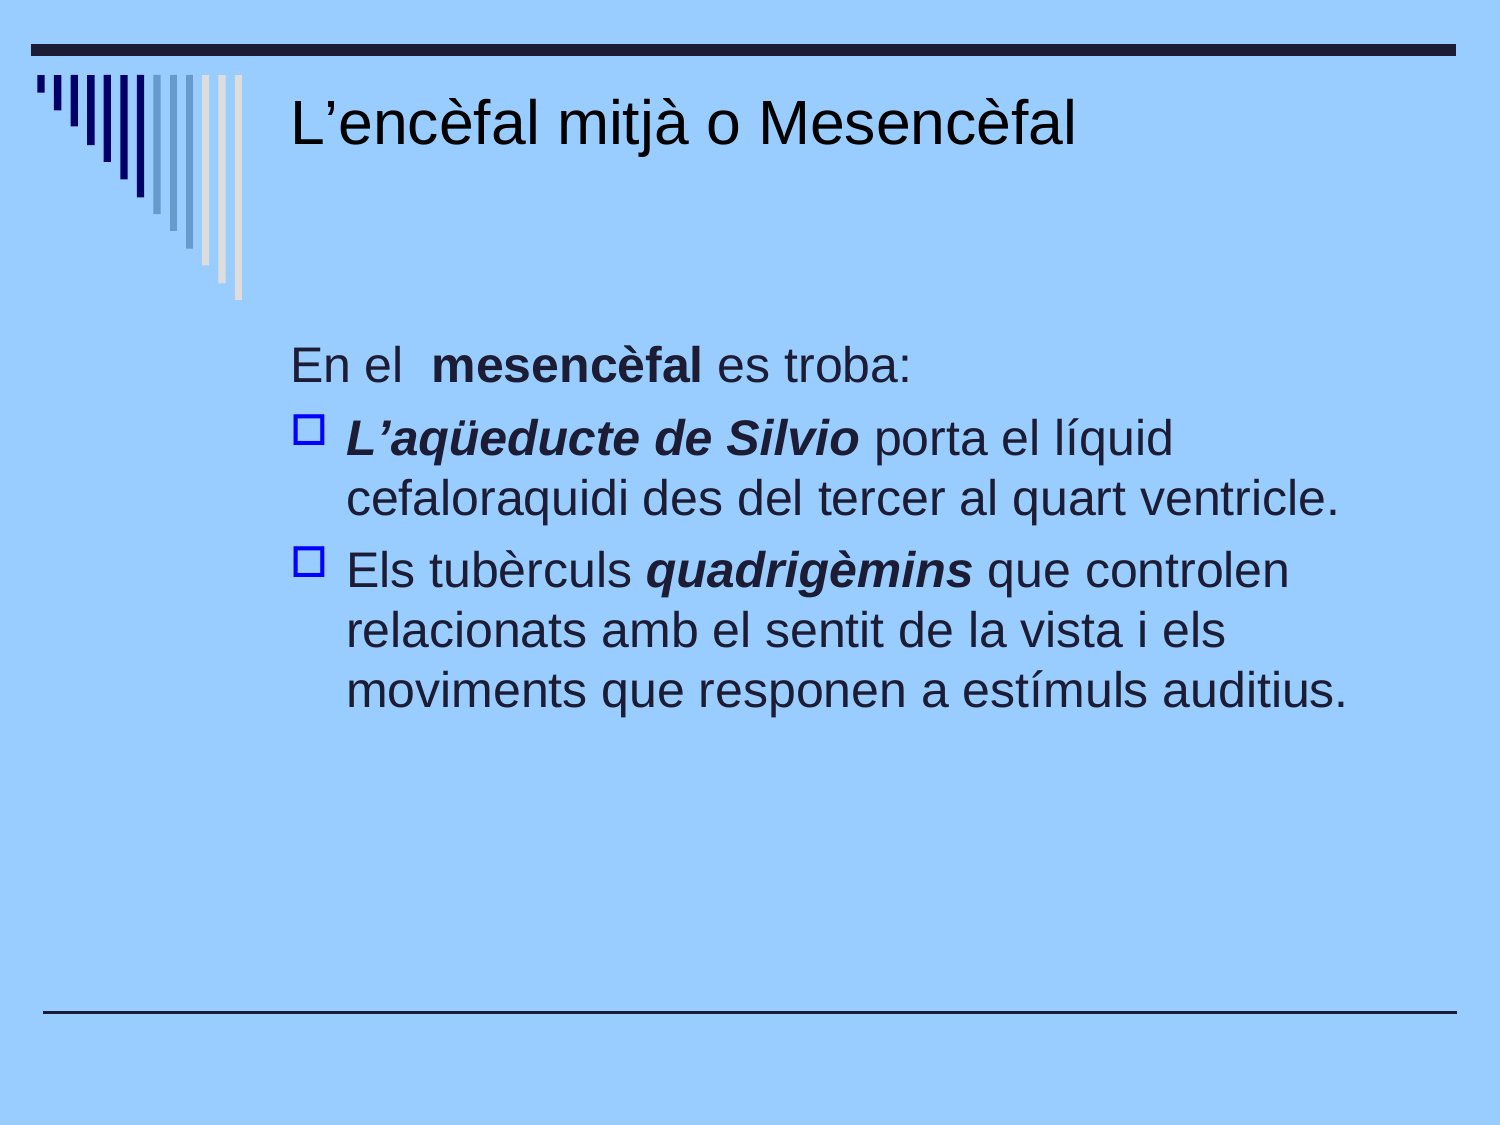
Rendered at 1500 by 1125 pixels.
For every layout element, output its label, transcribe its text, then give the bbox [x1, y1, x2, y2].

list En el mesencèfal es troba: L’aqüeducte de Silvio porta el líquid cefaloraquidi des del tercer al quart ventricle. Els tubèrculs quadrigèmins que controlen relacionats amb el sentit de la vista i els moviments que responen a estímuls auditius. [274, 324, 1425, 1001]
title L’encèfal mitjà o Mesencèfal [274, 75, 1425, 288]
